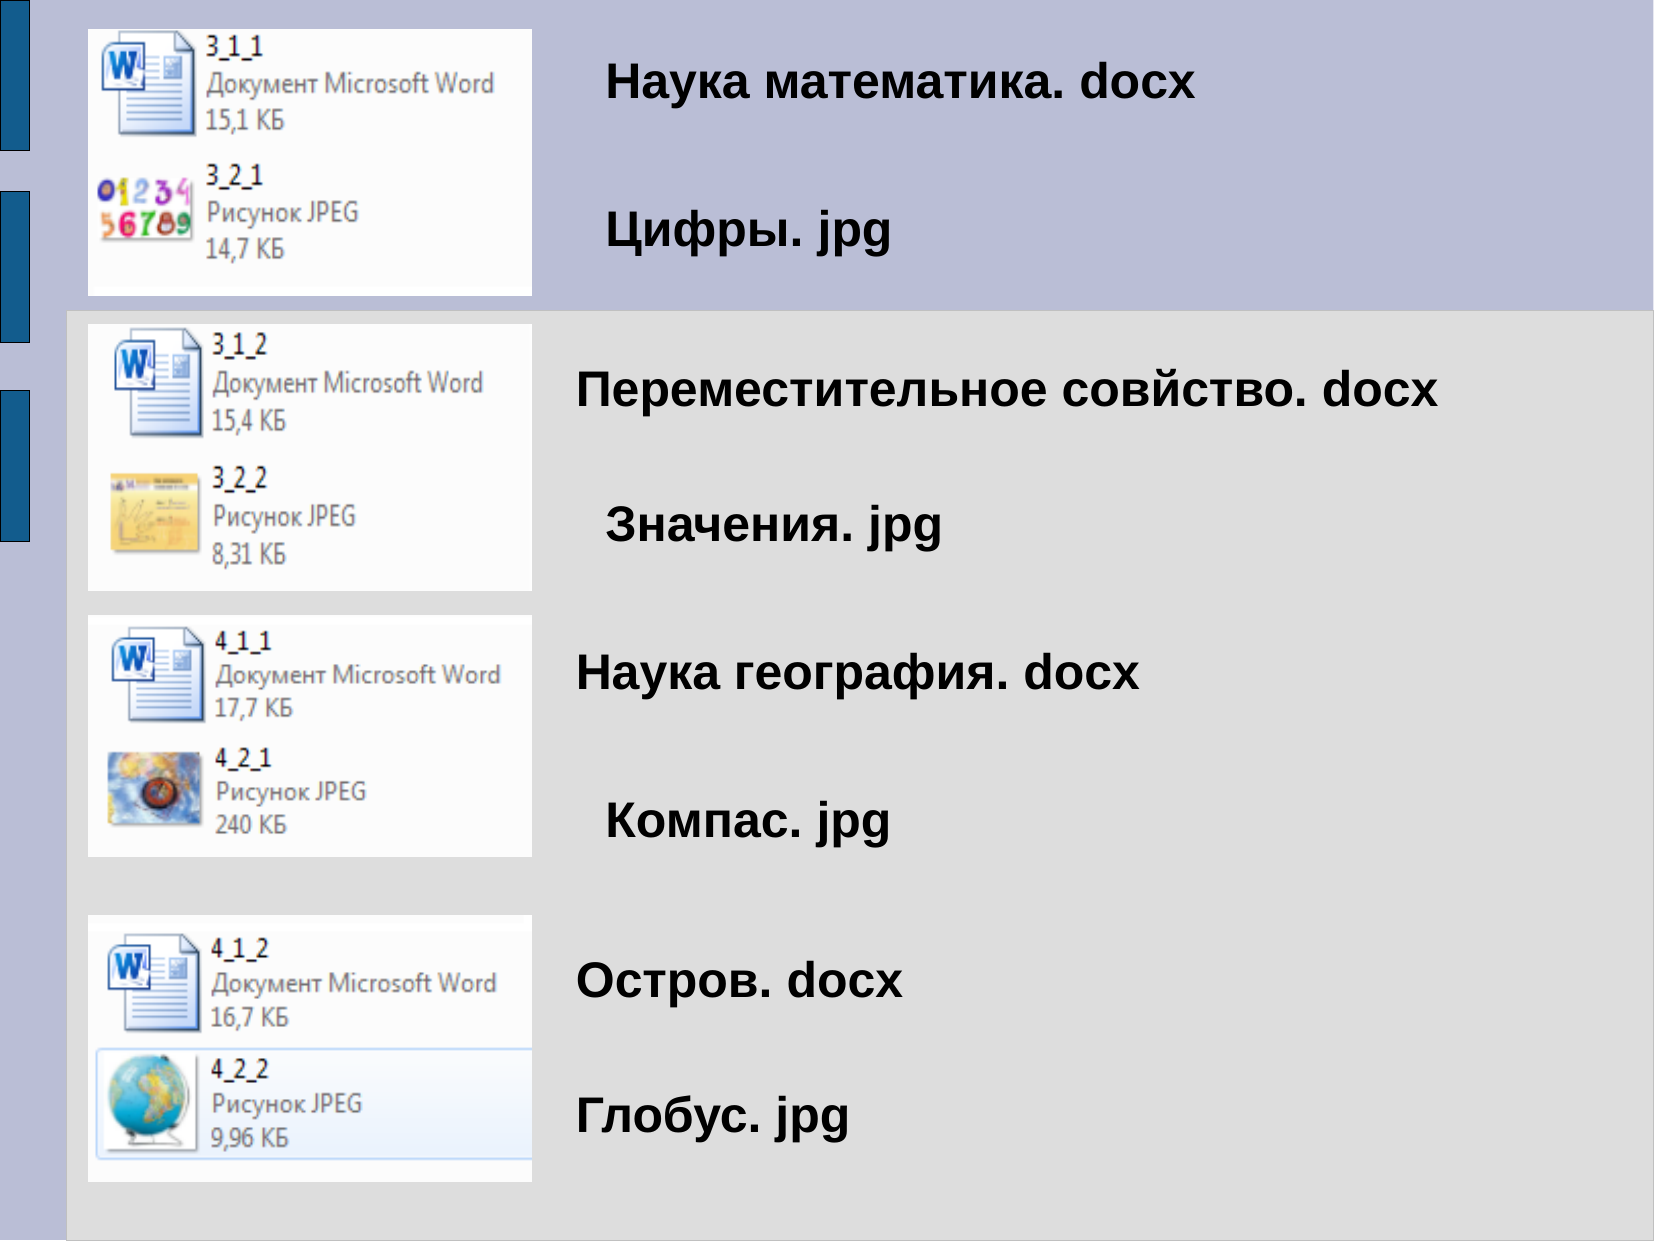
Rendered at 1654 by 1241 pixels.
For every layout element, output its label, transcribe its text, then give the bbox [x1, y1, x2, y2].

text_box Остров. docx [561, 944, 1182, 1017]
text_box Наука математика. docx [590, 46, 1211, 119]
text_box Значения. jpg [590, 489, 1063, 562]
text_box Цифры. jpg [590, 193, 1063, 266]
text_box Наука география. docx [561, 636, 1182, 709]
text_box Переместительное совйство. docx [561, 354, 1625, 427]
text_box Компас. jpg [590, 784, 1063, 857]
picture [88, 29, 532, 296]
picture [88, 915, 532, 1182]
picture [88, 324, 532, 591]
text_box Глобус. jpg [561, 1079, 1034, 1152]
picture [88, 615, 532, 857]
